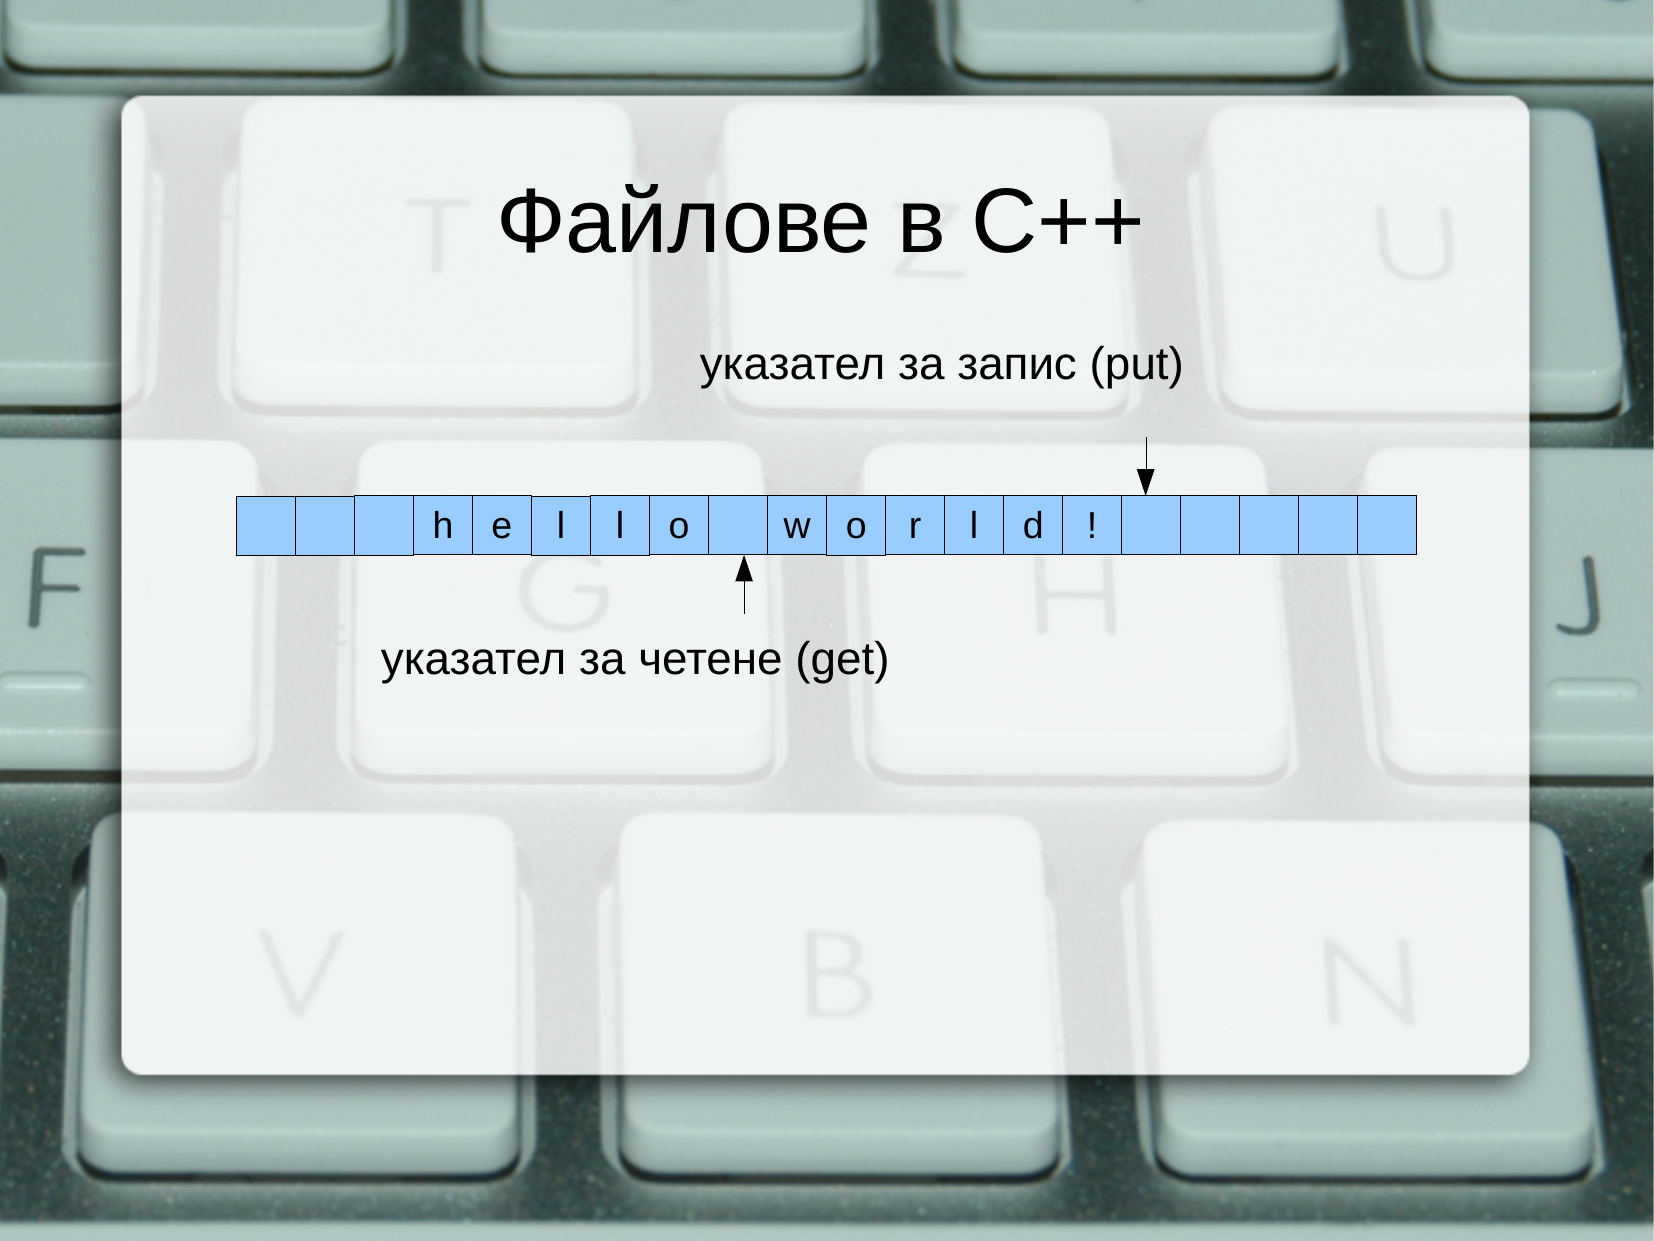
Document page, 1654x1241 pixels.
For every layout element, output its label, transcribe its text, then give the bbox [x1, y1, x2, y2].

text_box указател за четене (get) [366, 625, 945, 804]
title Файлове в C++ [135, 117, 1506, 325]
text_box [1121, 495, 1417, 555]
text_box l [944, 495, 1003, 555]
text_box w [767, 495, 826, 555]
text_box d [1003, 495, 1062, 555]
text_box l [531, 496, 590, 556]
text_box o [826, 495, 886, 556]
text_box e [472, 495, 532, 555]
text_box r [885, 495, 944, 555]
text_box [236, 495, 414, 556]
text_box o [649, 495, 708, 555]
text_box ! [1062, 495, 1121, 555]
picture [0, 0, 1654, 1241]
text_box l [590, 495, 650, 556]
text_box указател за запис (put) [685, 330, 1229, 397]
text_box h [413, 495, 472, 555]
text_box [708, 495, 767, 555]
